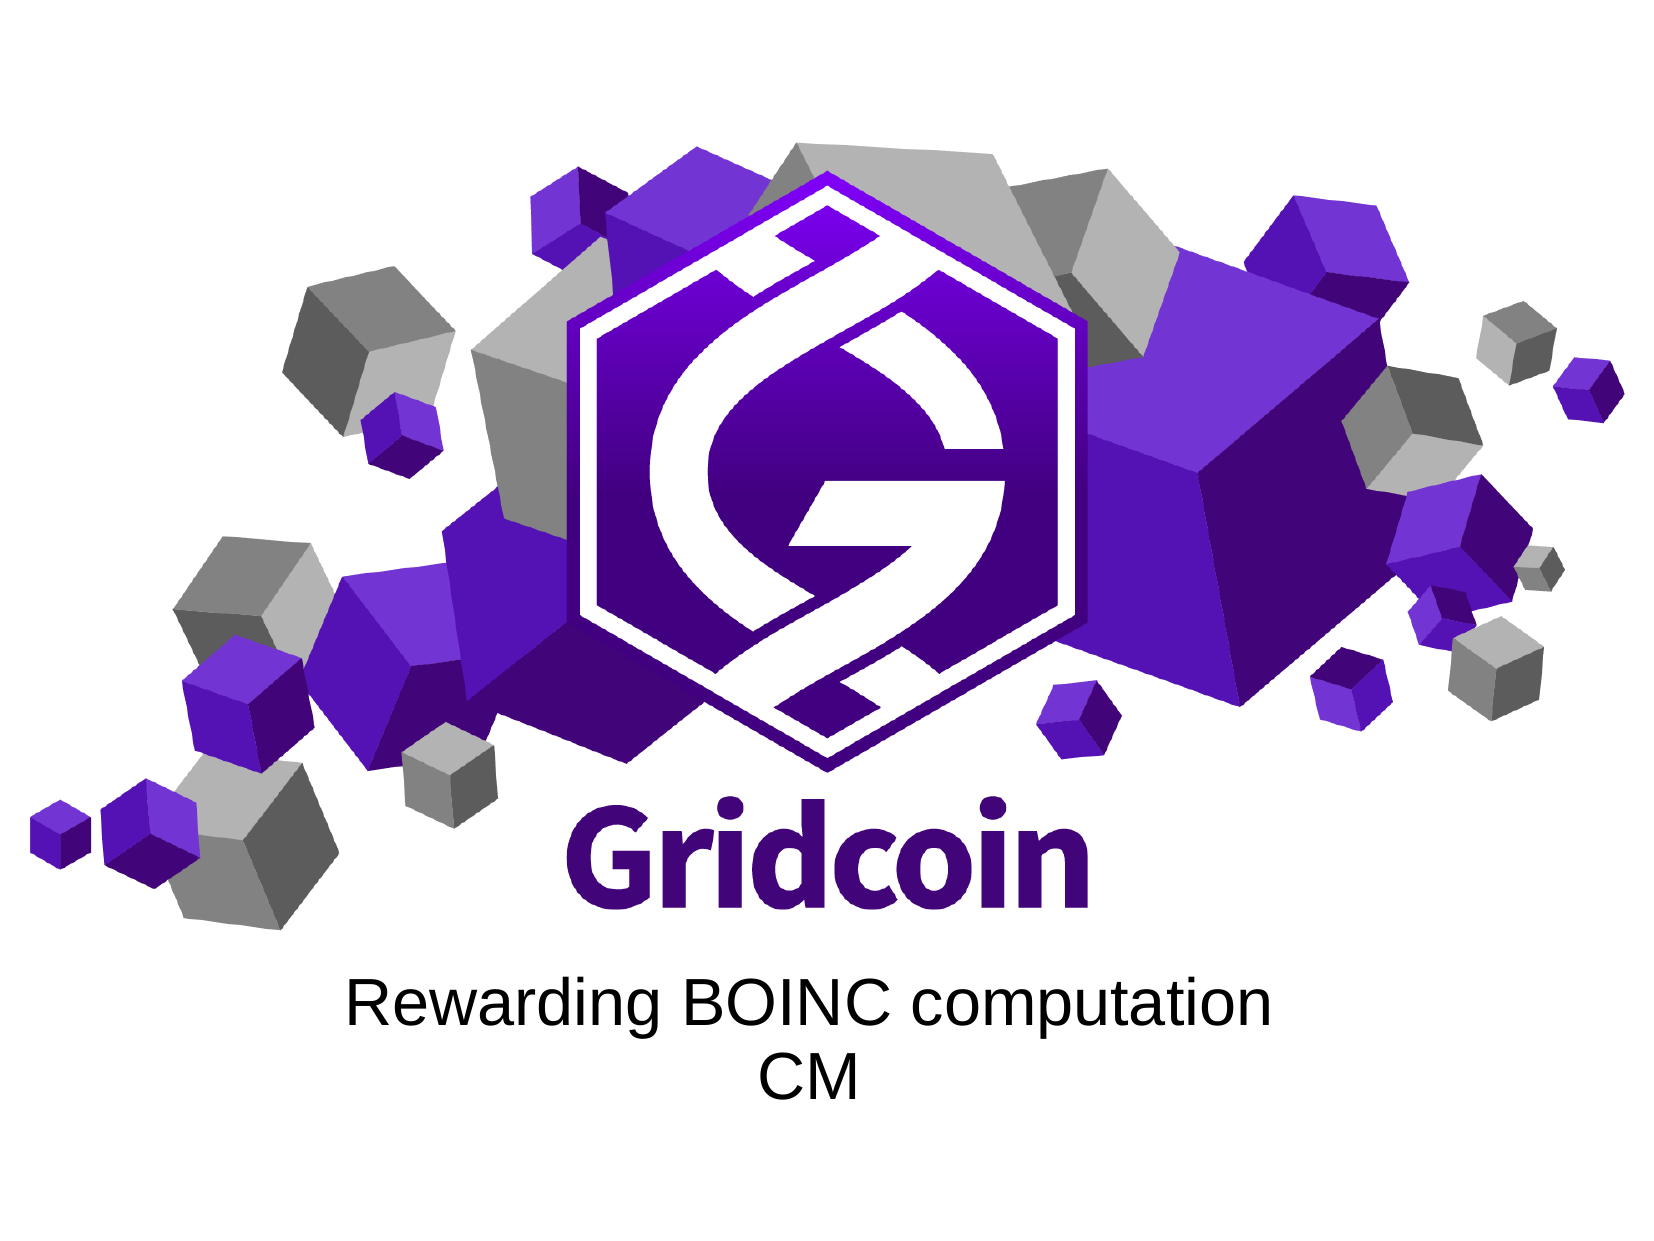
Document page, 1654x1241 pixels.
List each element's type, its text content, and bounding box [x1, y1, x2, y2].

picture [0, 129, 1654, 950]
subtitle Rewarding BOINC computation CM [47, 950, 1571, 1170]
